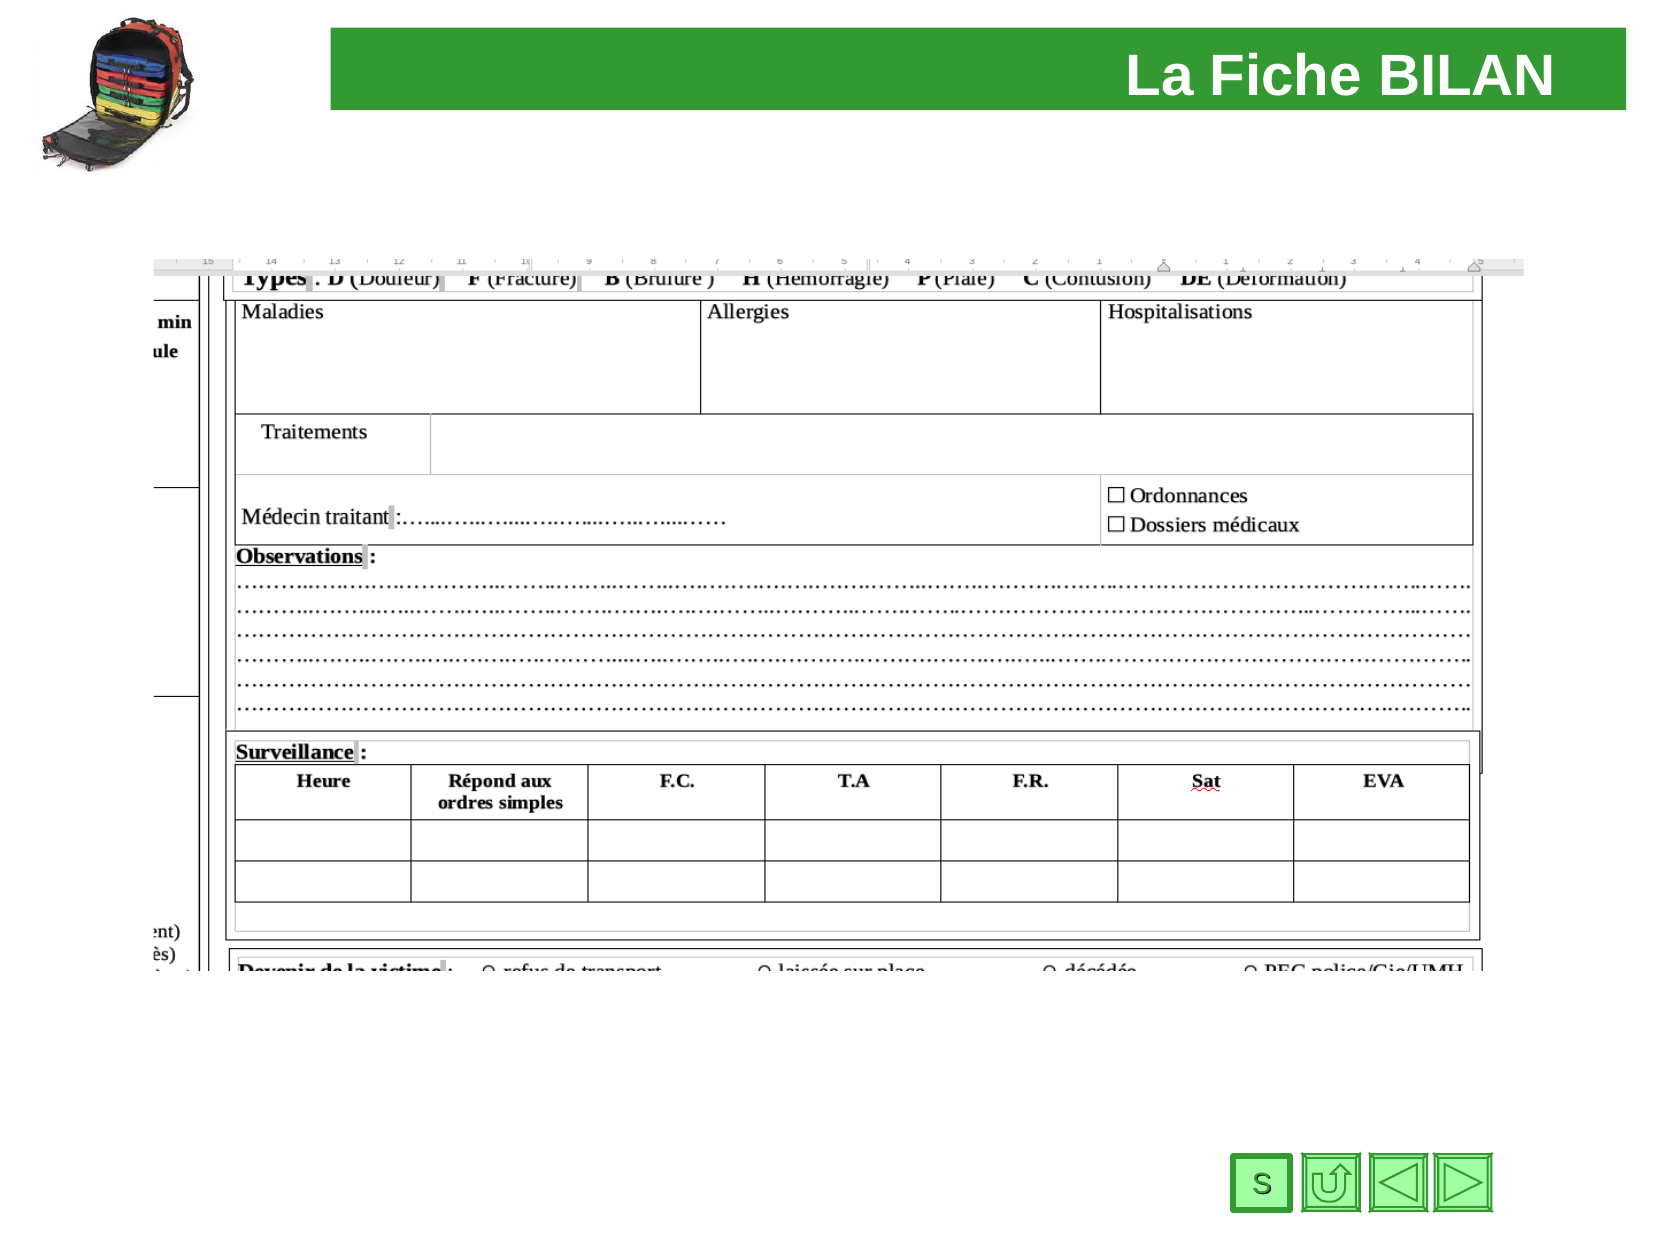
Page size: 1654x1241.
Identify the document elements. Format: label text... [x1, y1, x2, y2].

text_box La Fiche BILAN [968, 35, 1571, 116]
picture [29, 5, 201, 183]
picture [153, 259, 1524, 971]
